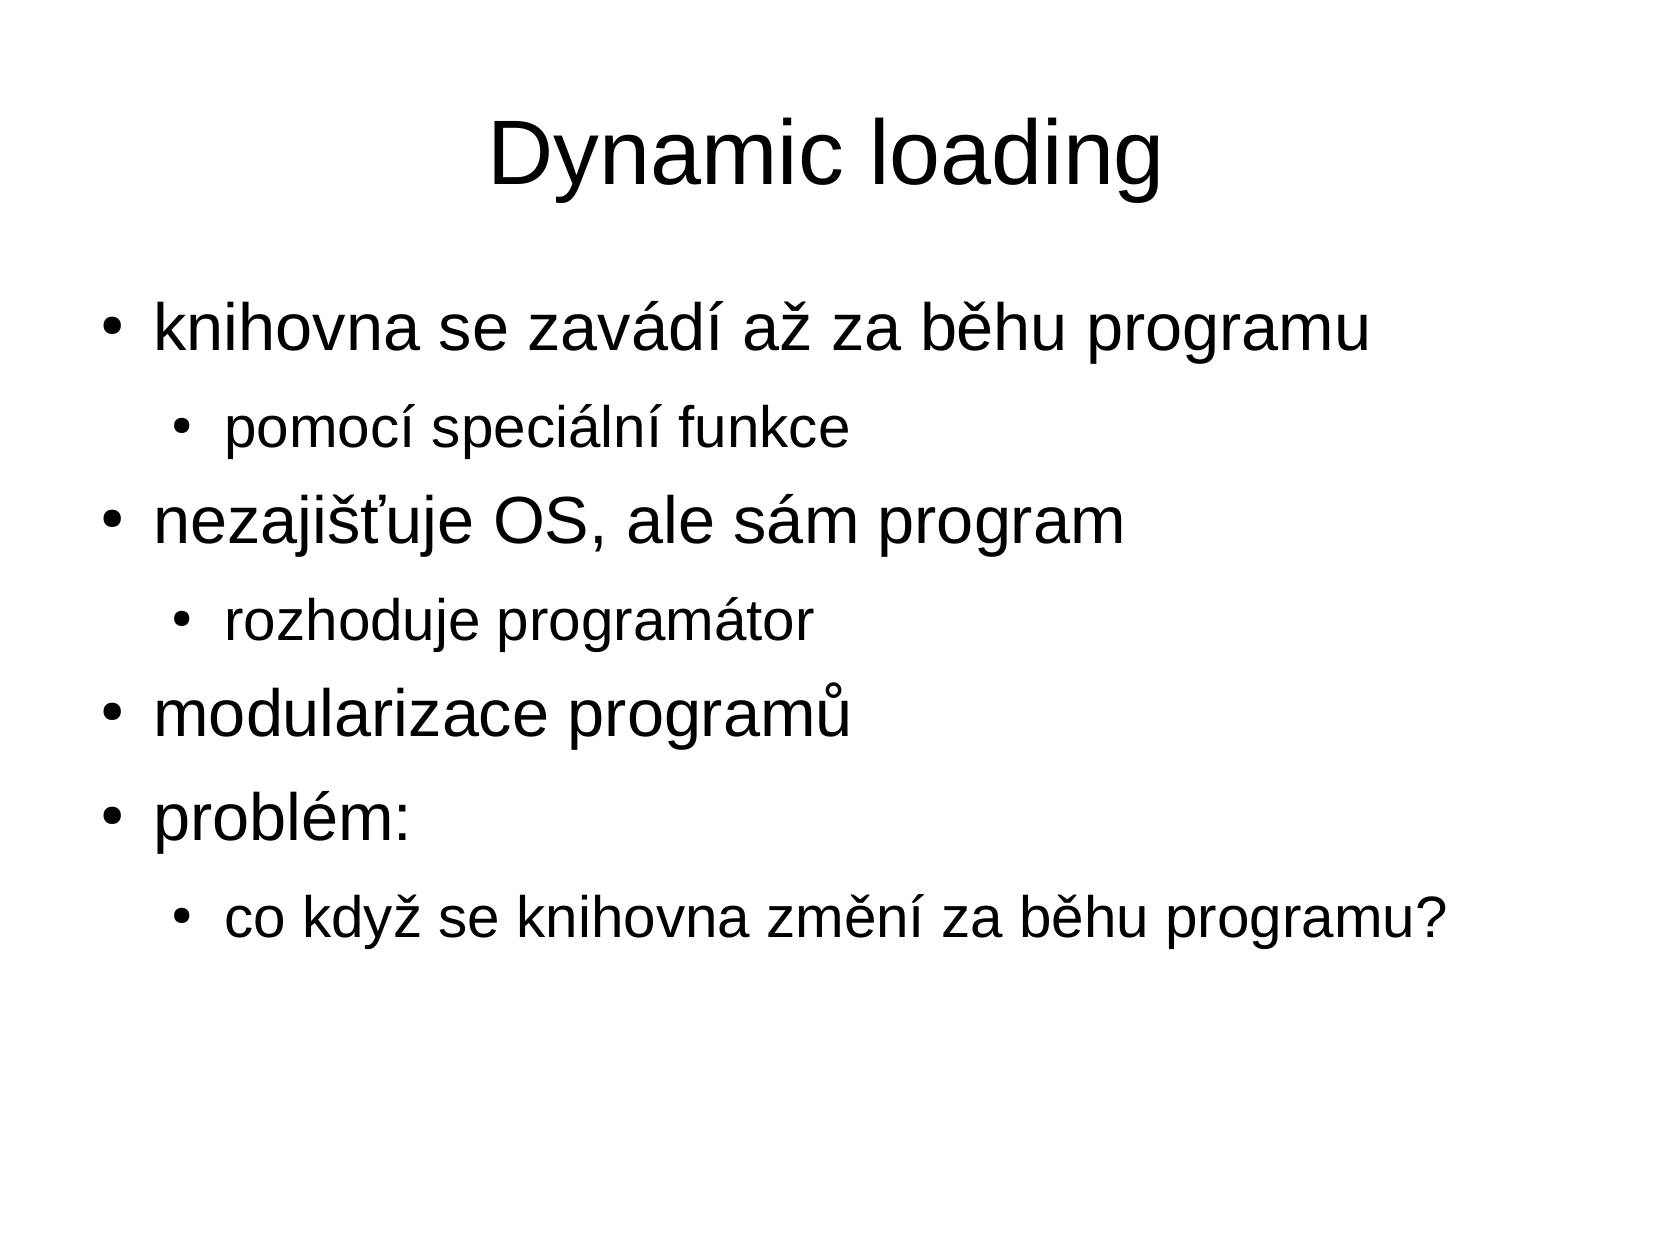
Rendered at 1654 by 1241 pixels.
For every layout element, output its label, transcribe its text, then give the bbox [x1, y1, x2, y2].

title Dynamic loading [82, 56, 1571, 250]
list knihovna se zavádí až za běhu programu pomocí speciální funkce nezajišťuje OS, ale sám program rozhoduje programátor modularizace programů problém: co když se knihovna změní za běhu programu? [82, 290, 1571, 1094]
